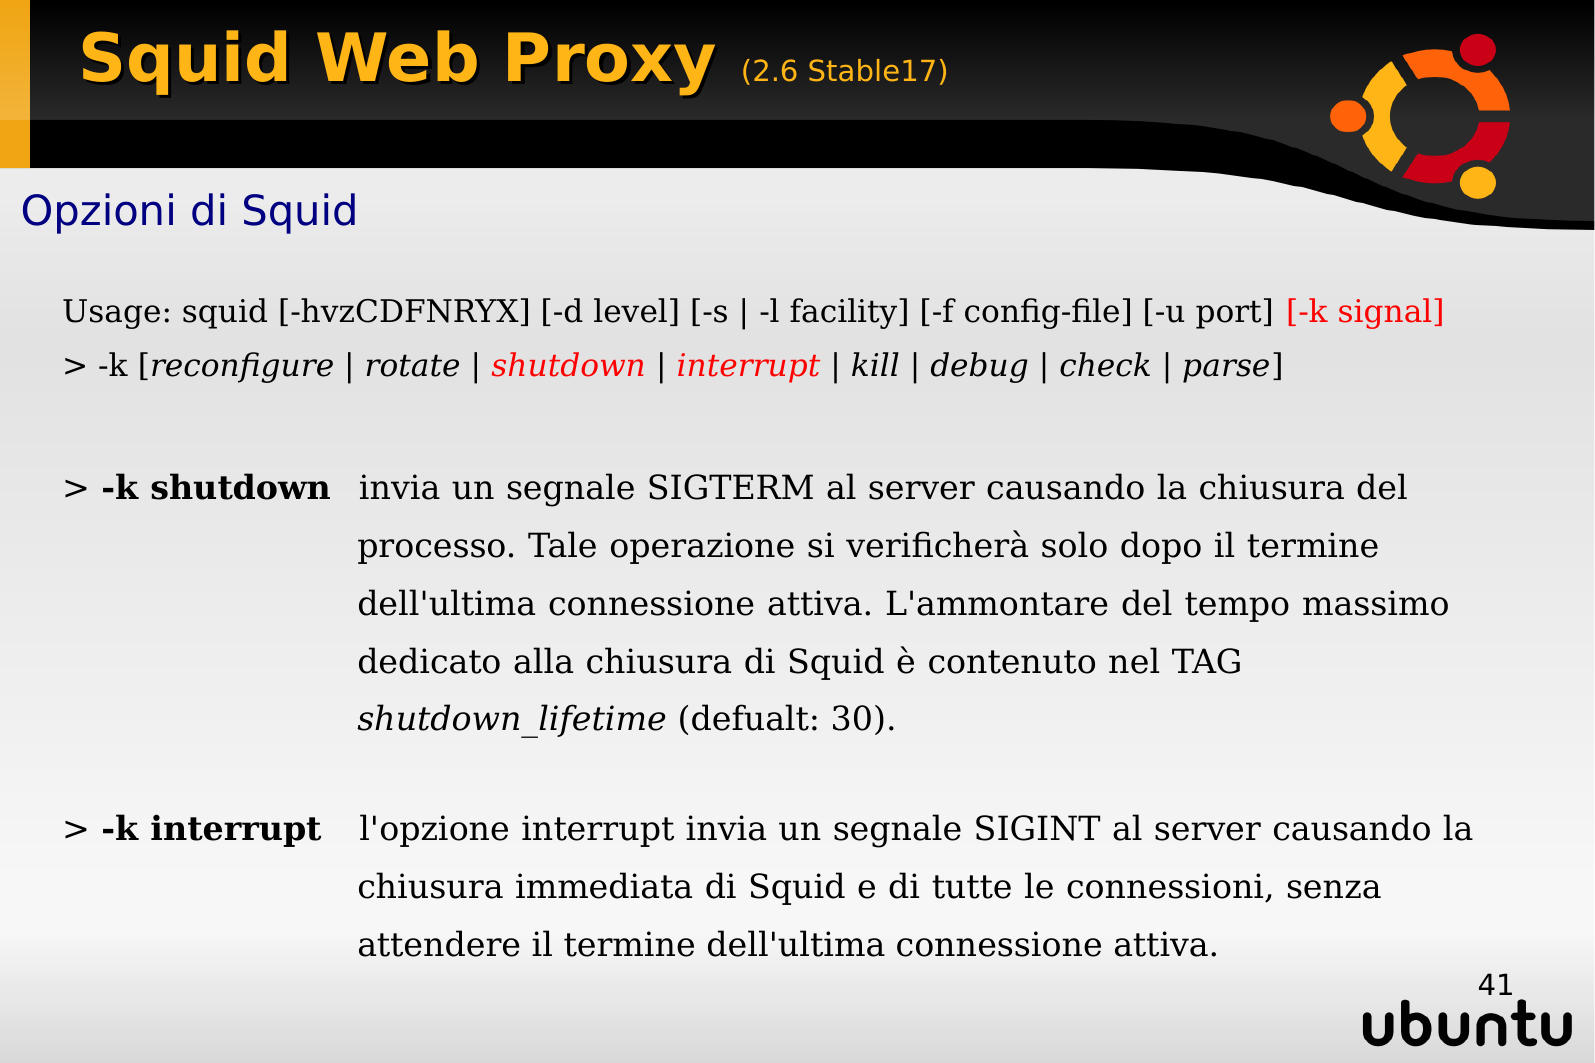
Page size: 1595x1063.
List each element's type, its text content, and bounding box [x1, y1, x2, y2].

text_box Opzioni di Squid [17, 178, 1554, 243]
text_box Squid Web Proxy (2.6 Stable17) [23, 11, 1004, 105]
text_box Usage: squid [-hvzCDFNRYX] [-d level] [-s | -l facility] [-f config-file] [-u port] [-k signal] > -k [reconfigure | rotate | shutdown | interrupt | kill | debug | check | parse] > -k shutdown invia un segnale SIGTERM al server causando la chiusura del processo. Tale operazione si verificherà solo dopo il termine dell'ultima connessione attiva. L'ammontare del tempo massimo dedicato alla chiusura di Squid è contenuto nel TAG shutdown_lifetime (defualt: 30). > -k interrupt l'opzione interrupt invia un segnale SIGINT al server causando la chiusura immediata di Squid e di tutte le connessioni, senza attendere il termine dell'ultima connessione attiva. [59, 285, 1536, 1034]
picture [0, 0, 1595, 1063]
